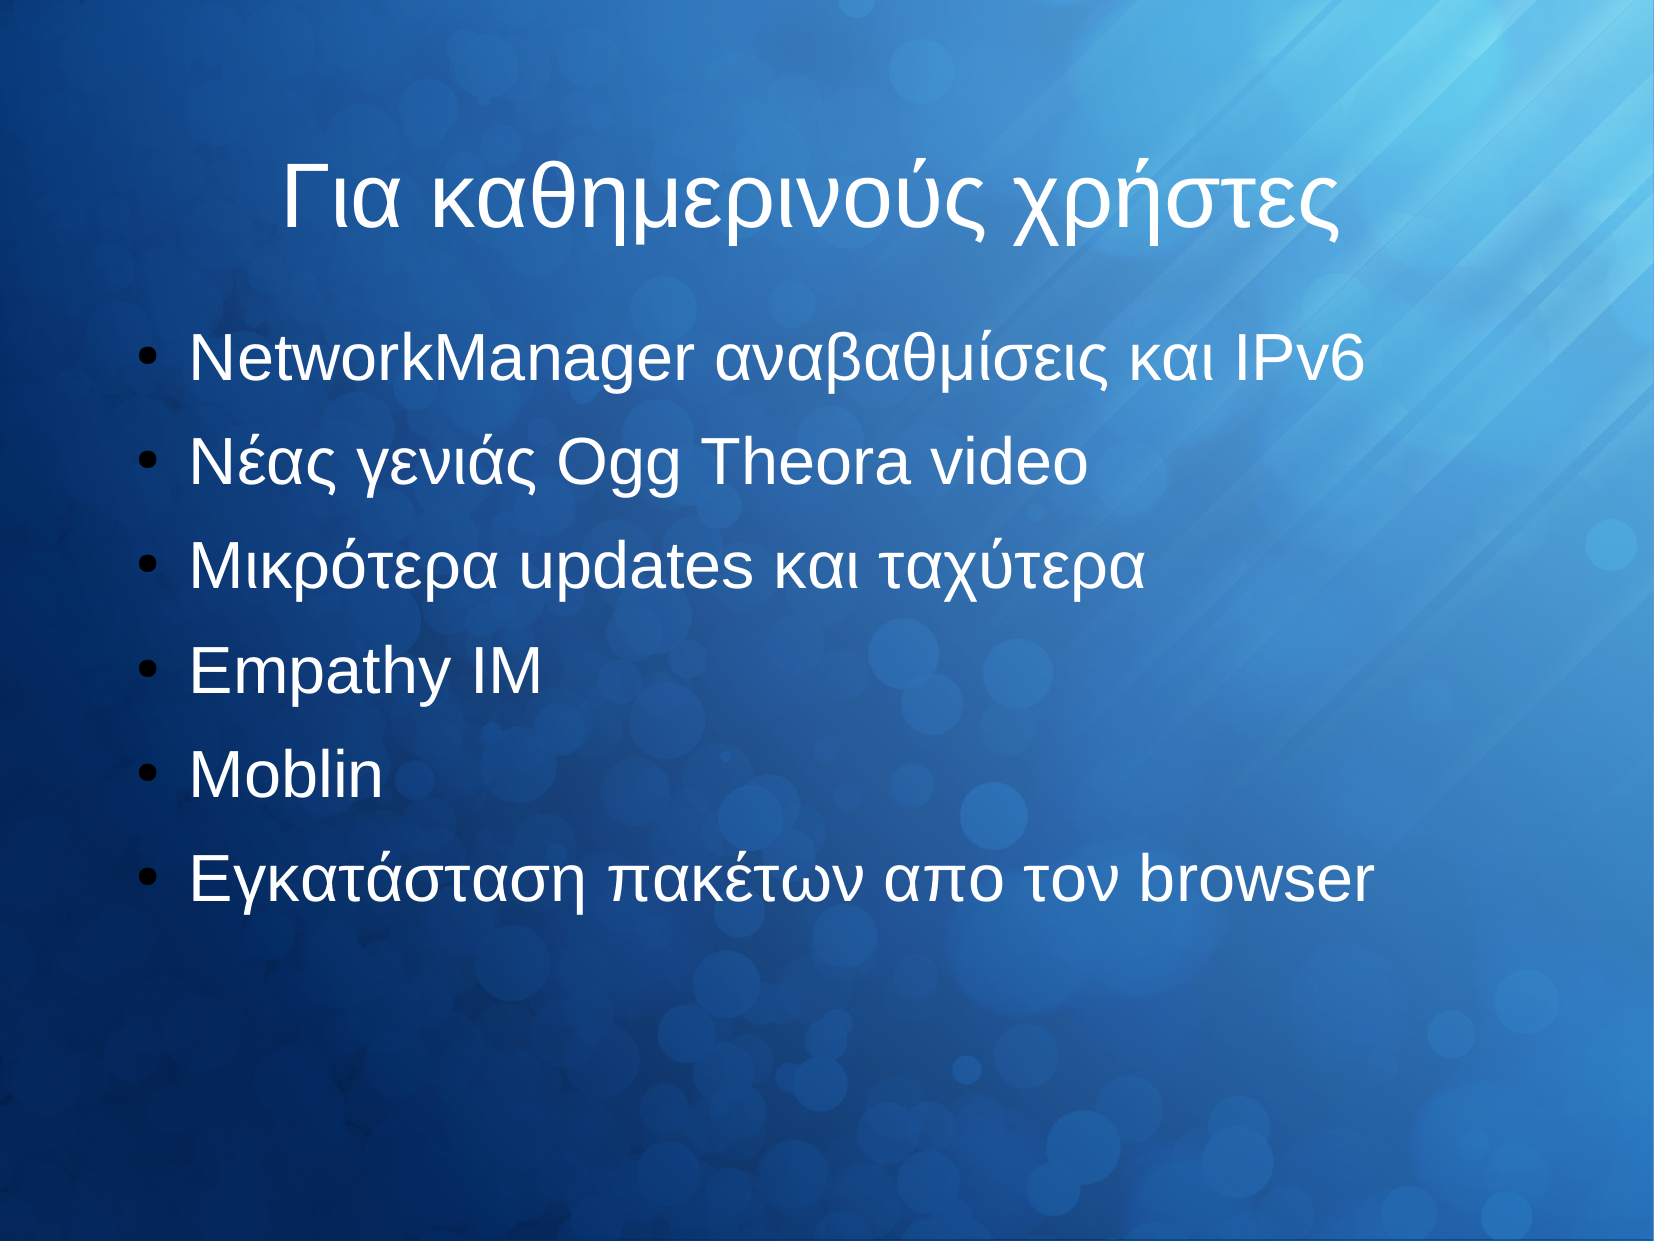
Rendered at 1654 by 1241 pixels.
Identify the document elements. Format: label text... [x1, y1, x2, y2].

title Για καθημερινούς χρήστες [118, 119, 1506, 273]
list NetworkManager αναβαθμίσεις και IPv6 Νέας γενιάς Ogg Theora video Μικρότερα updates και ταχύτερα Empathy ΙΜ Moblin Εγκατάσταση πακέτων απο τον browser [118, 319, 1571, 931]
picture [0, 0, 1654, 1241]
